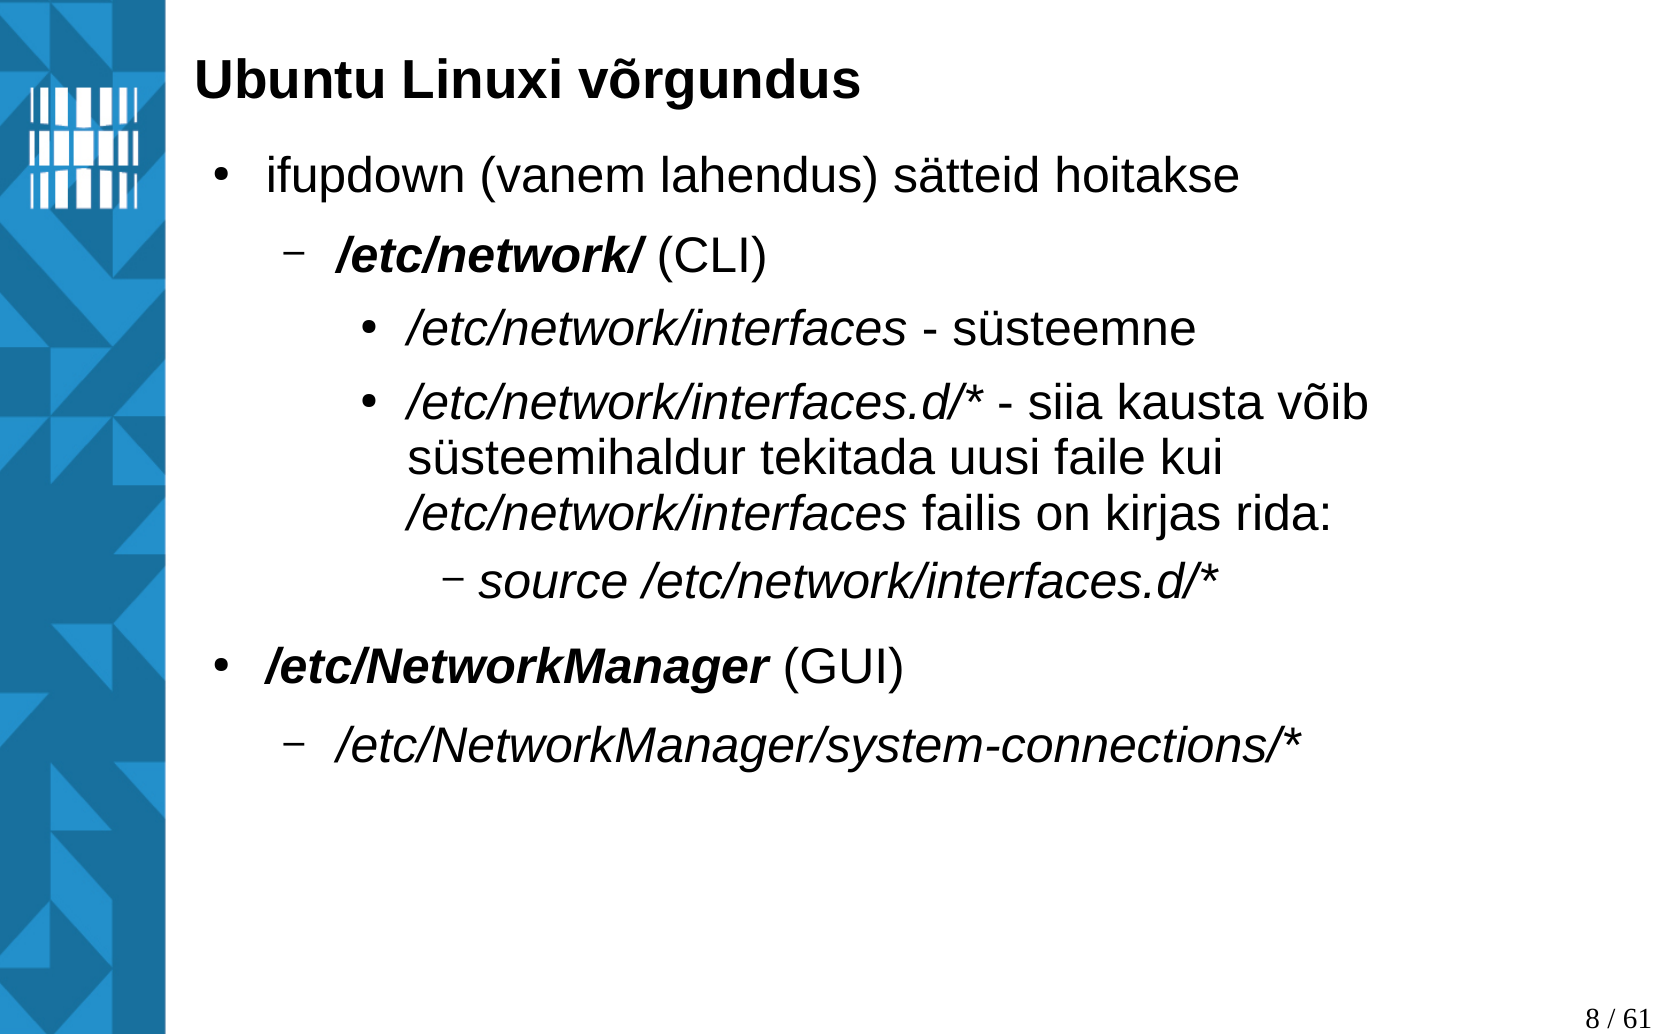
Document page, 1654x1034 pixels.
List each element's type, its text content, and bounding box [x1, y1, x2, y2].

list ifupdown (vanem lahendus) sätteid hoitakse /etc/network/ (CLI) /etc/network/interfaces - süsteemne /etc/network/interfaces.d/* - siia kausta võib süsteemihaldur tekitada uusi faile kui /etc/network/interfaces failis on kirjas rida: source /etc/network/interfaces.d/* /etc/NetworkManager (GUI) /etc/NetworkManager/system-connections/* [194, 147, 1595, 975]
title Ubuntu Linuxi võrgundus [194, 28, 1547, 131]
